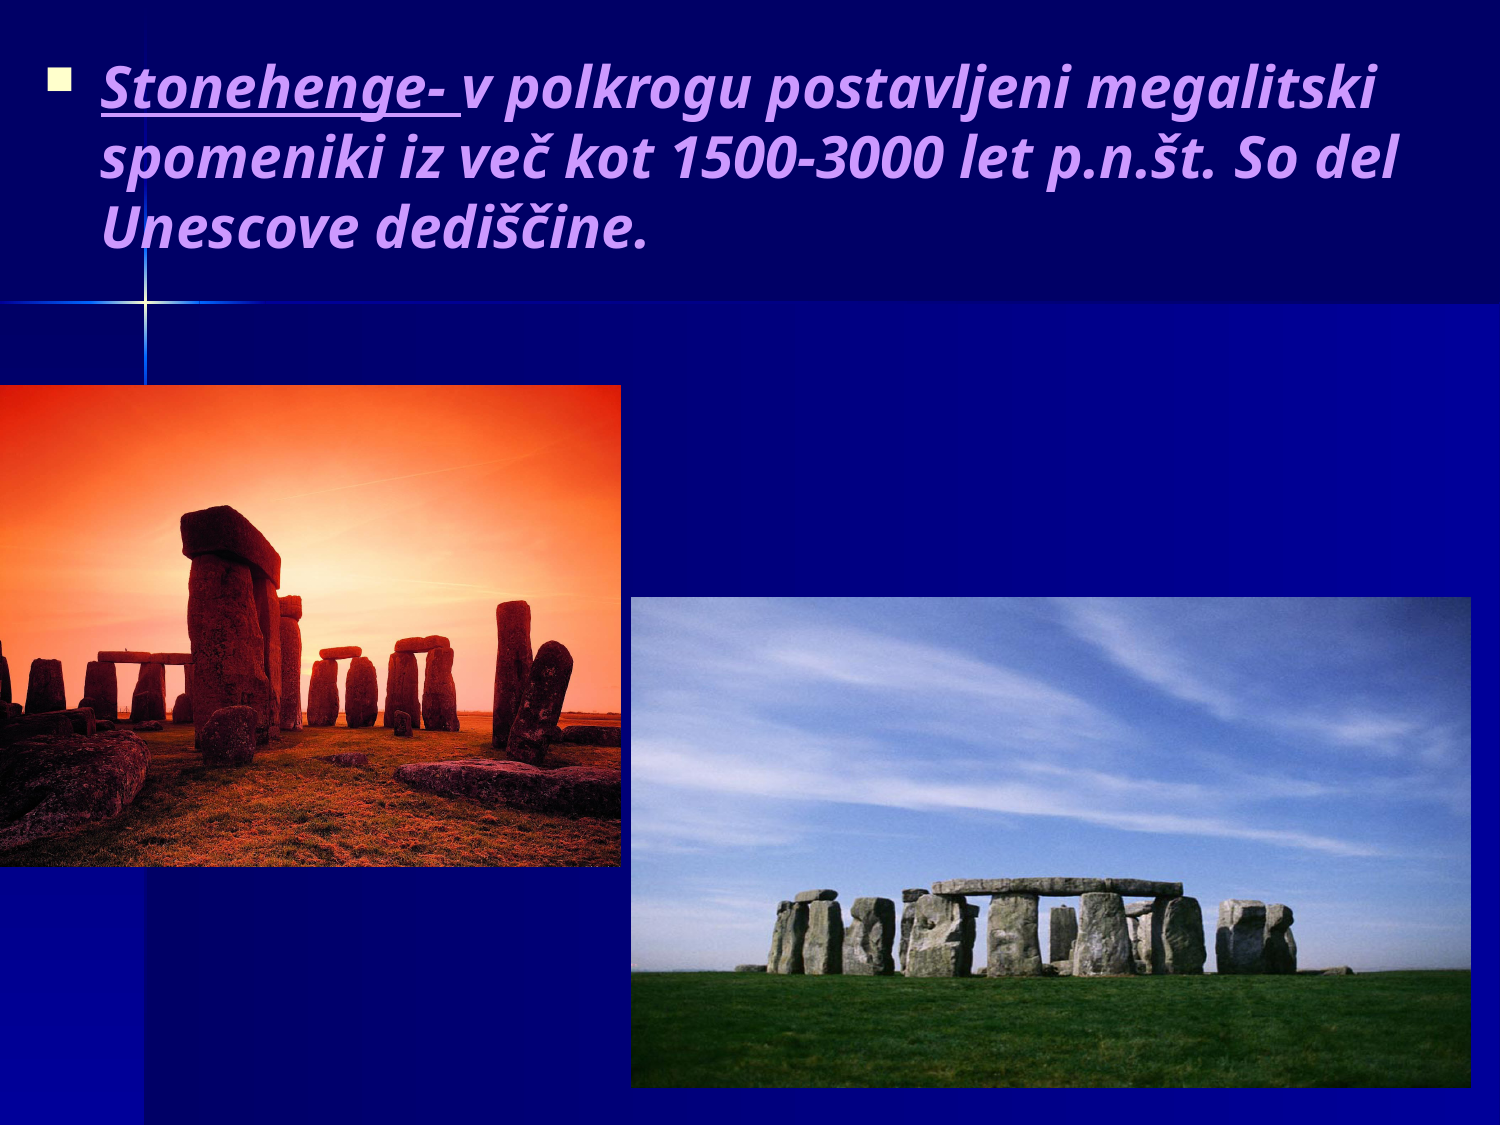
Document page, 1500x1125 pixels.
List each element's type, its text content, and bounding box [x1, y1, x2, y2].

picture [631, 597, 1471, 1088]
list Stonehenge- v polkrogu postavljeni megalitski spomeniki iz več kot 1500-3000 let p.n.št. So del Unescove dediščine. [29, 42, 1500, 1125]
picture [0, 385, 621, 867]
